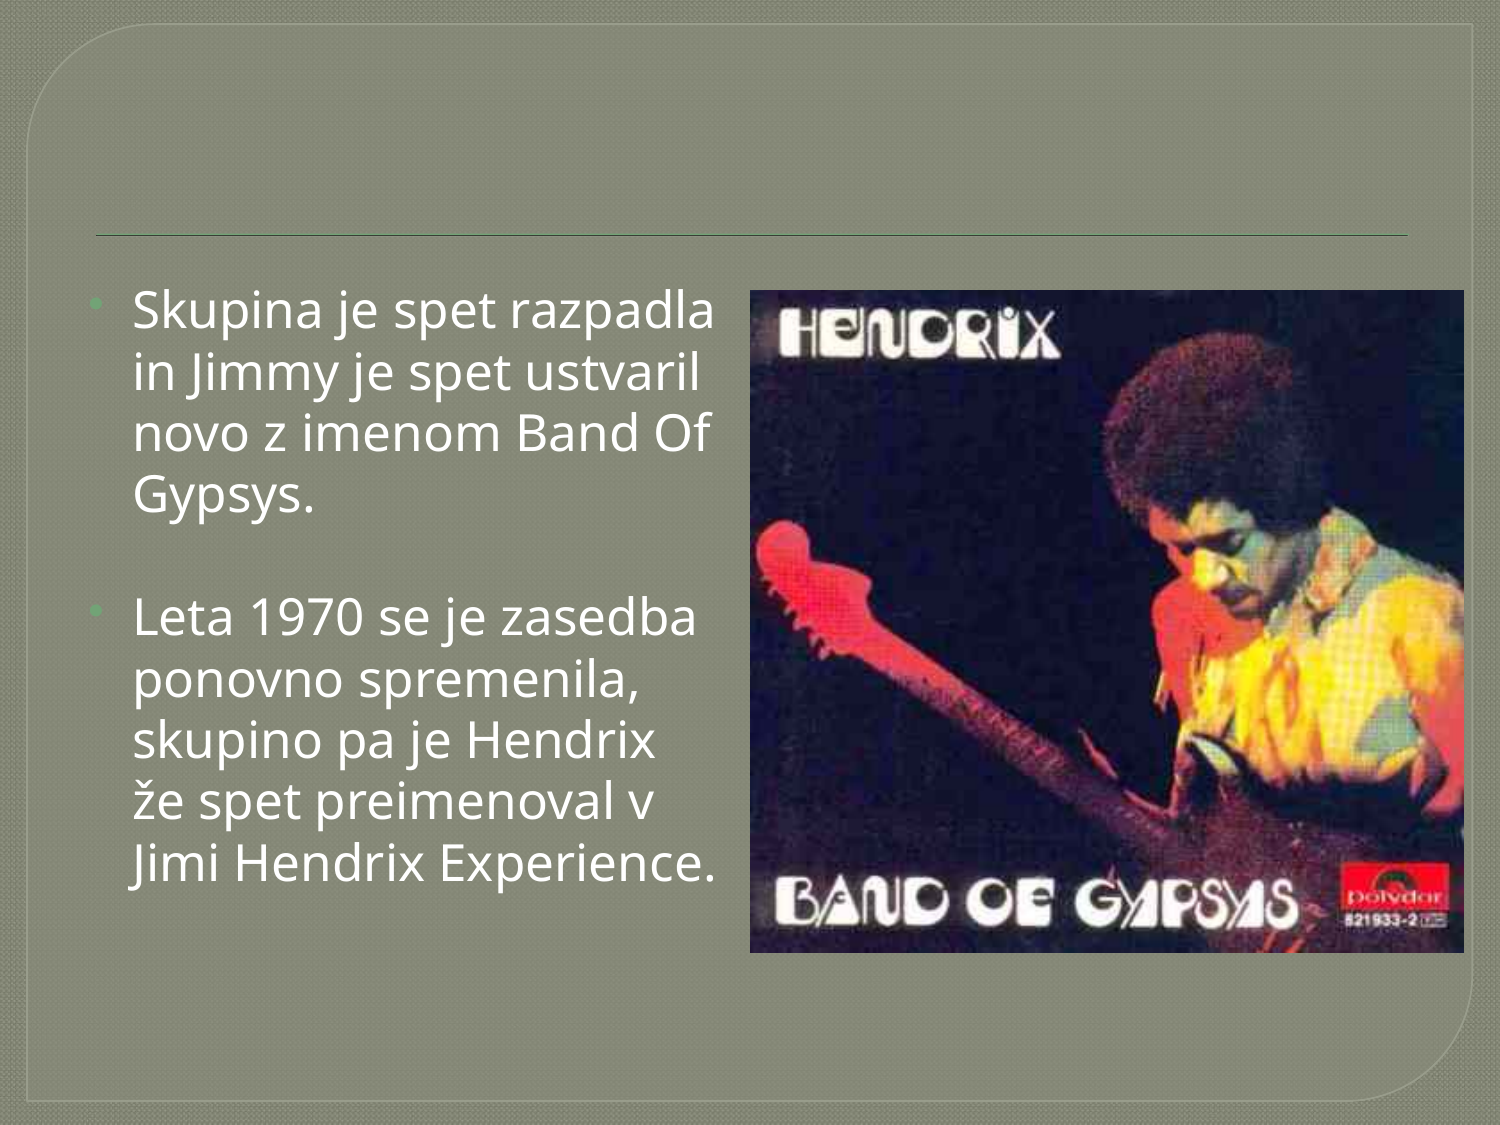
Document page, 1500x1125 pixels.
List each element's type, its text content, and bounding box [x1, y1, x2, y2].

list Skupina je spet razpadla in Jimmy je spet ustvaril novo z imenom Band Of Gypsys. Leta 1970 se je zasedba ponovno spremenila, skupino pa je Hendrix že spet preimenoval v Jimi Hendrix Experience. [75, 270, 738, 1013]
picture [0, 0, 1500, 1125]
